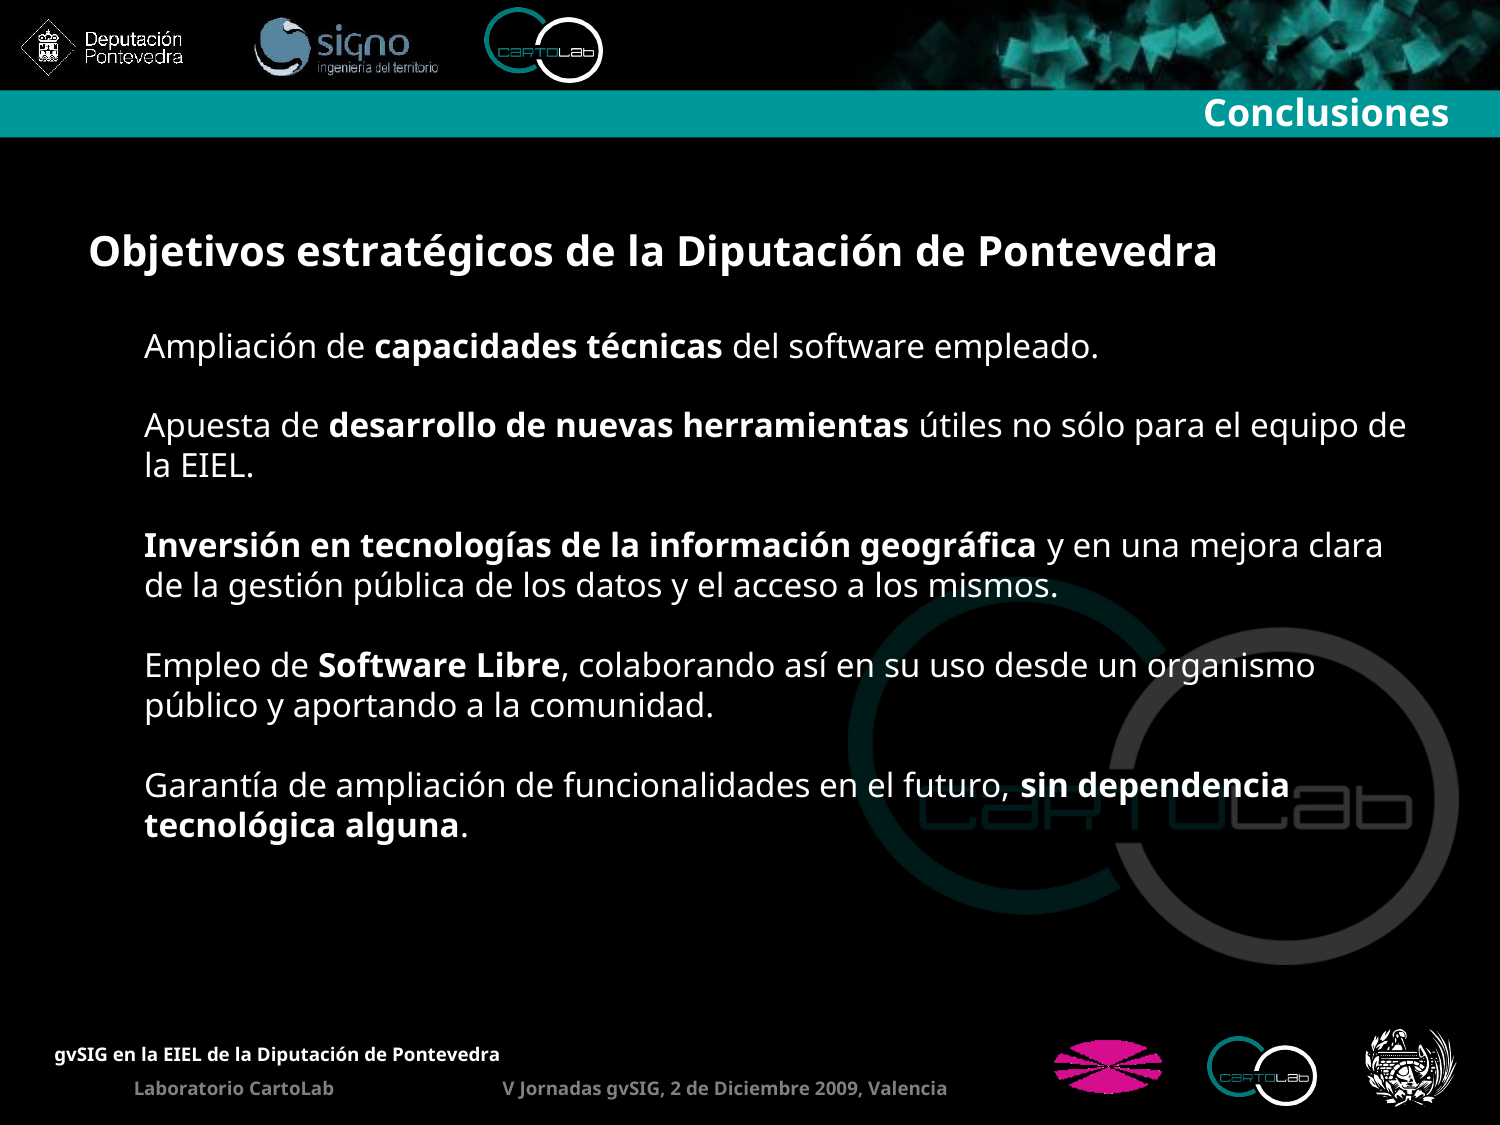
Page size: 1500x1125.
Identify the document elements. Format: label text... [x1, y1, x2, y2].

picture [848, 577, 1459, 965]
text_box Objetivos estratégicos de la Diputación de Pontevedra Ampliación de capacidades técnicas del software empleado. Apuesta de desarrollo de nuevas herramientas útiles no sólo para el equipo de la EIEL. Inversión en tecnologías de la información geográfica y en una mejora clara de la gestión pública de los datos y el acceso a los mismos. Empleo de Software Libre, colaborando así en su uso desde un organismo público y aportando a la comunidad. Garantía de ampliación de funcionalidades en el futuro, sin dependencia tecnológica alguna. [73, 217, 1424, 852]
picture [484, 7, 603, 83]
picture [1207, 1036, 1317, 1106]
picture [1052, 1038, 1164, 1095]
picture [0, 0, 438, 90]
picture [844, 0, 1500, 90]
text_box Conclusiones [1188, 82, 1495, 142]
